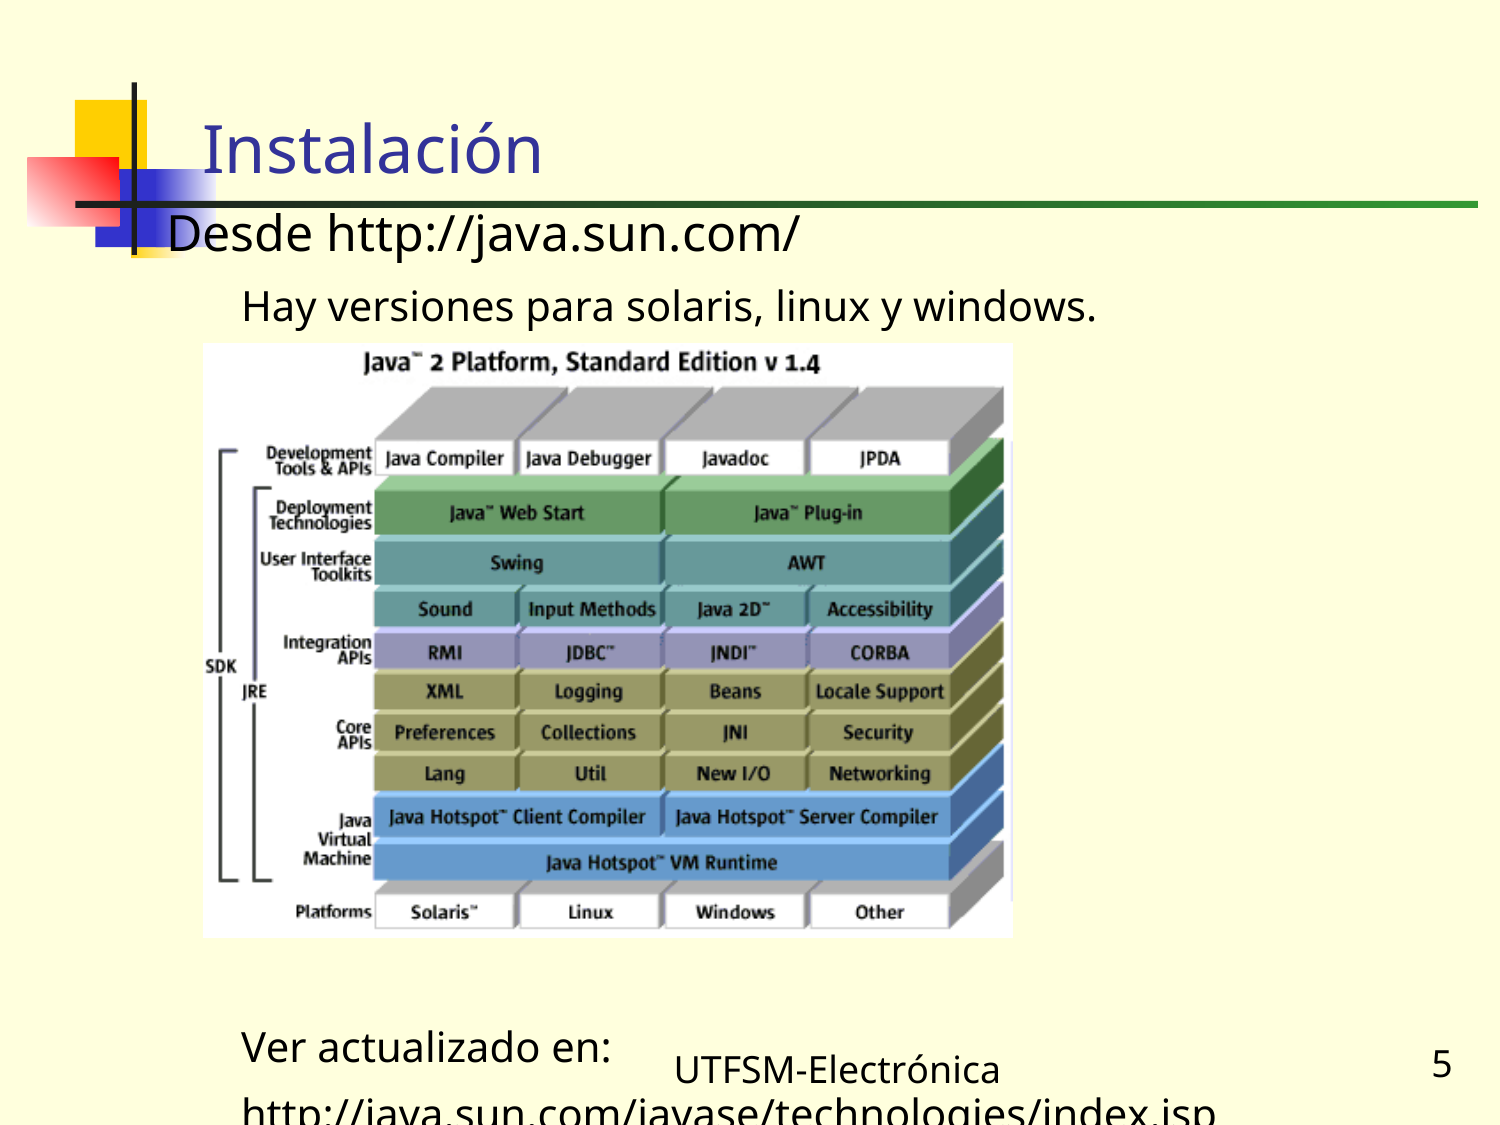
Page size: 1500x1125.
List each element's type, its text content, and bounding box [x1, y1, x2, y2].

picture [203, 343, 1013, 938]
list Desde http://java.sun.com/ Hay versiones para solaris, linux y windows. Ver actualizado en: http://java.sun.com/javase/technologies/index.jsp [151, 190, 1477, 1063]
title Instalación [187, 37, 1466, 190]
